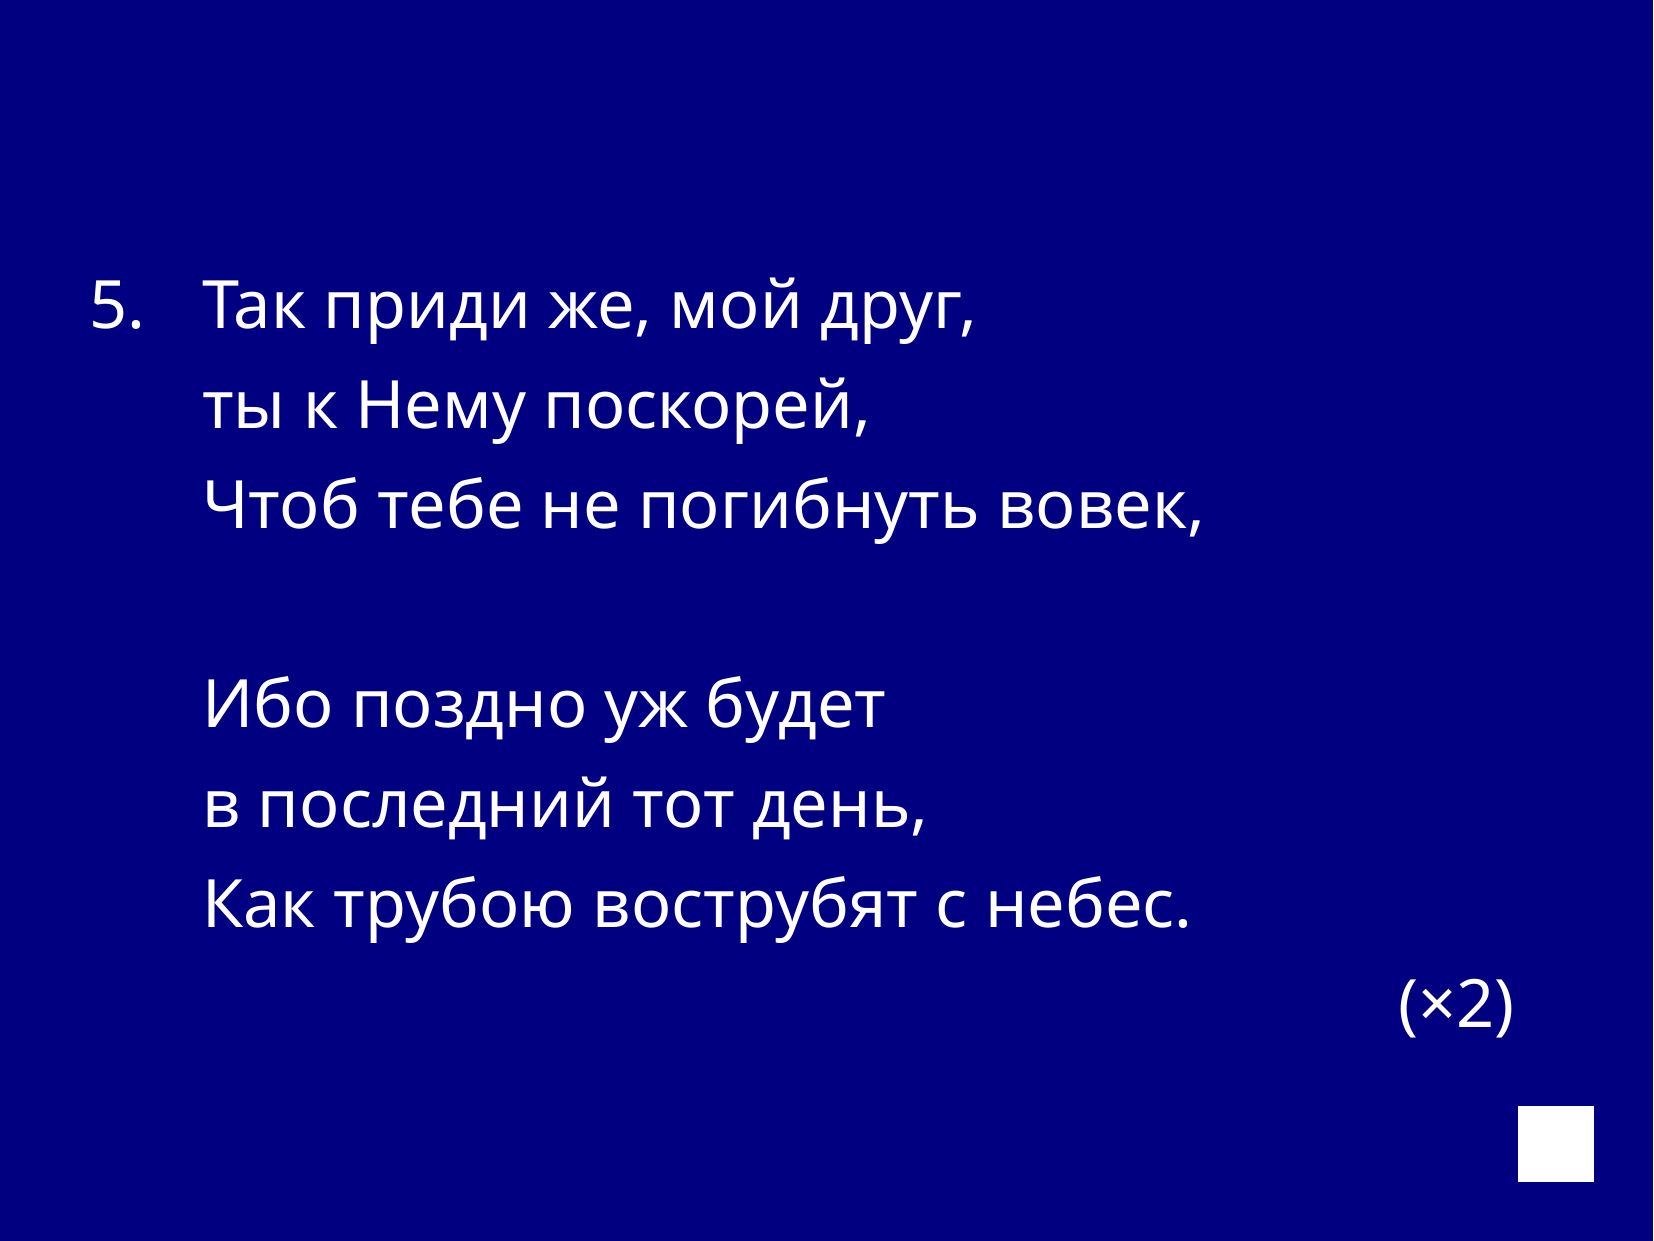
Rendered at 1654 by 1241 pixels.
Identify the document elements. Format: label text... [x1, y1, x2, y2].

text_box 5. Так приди же, мой друг, ты к Нему поскорей, Чтоб тебе не погибнуть вовек, Ибо поздно уж будет в последний тот день, Как трубою вострубят с небес. (×2) [75, 150, 1576, 1163]
text_box [1518, 1106, 1594, 1182]
